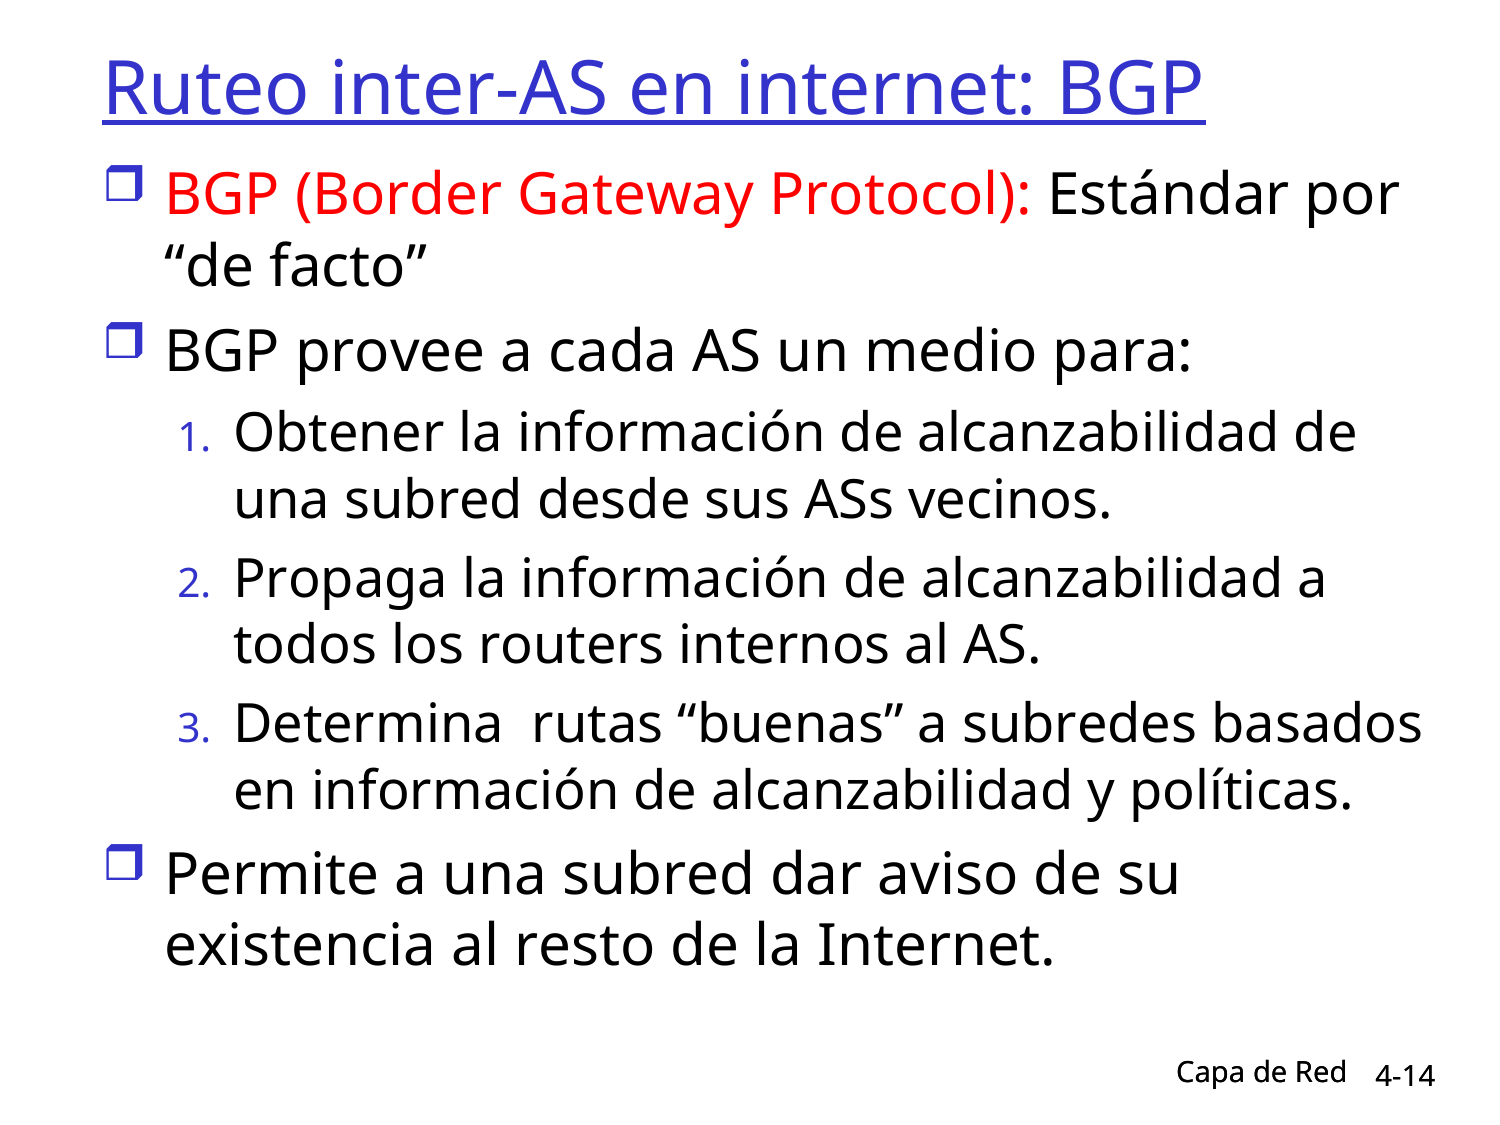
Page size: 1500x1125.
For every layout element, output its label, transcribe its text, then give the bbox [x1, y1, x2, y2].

text_box Capa de Red [887, 1049, 1363, 1097]
list BGP (Border Gateway Protocol): Estándar por “de facto” BGP provee a cada AS un medio para: Obtener la información de alcanzabilidad de una subred desde sus ASs vecinos. Propaga la información de alcanzabilidad a todos los routers internos al AS. Determina rutas “buenas” a subredes basados en información de alcanzabilidad y políticas. Permite a una subred dar aviso de su existencia al resto de la Internet. [87, 149, 1463, 1025]
title Ruteo inter-AS en internet: BGP [87, 23, 1463, 149]
text_box 4-<number> [1339, 1050, 1451, 1125]
